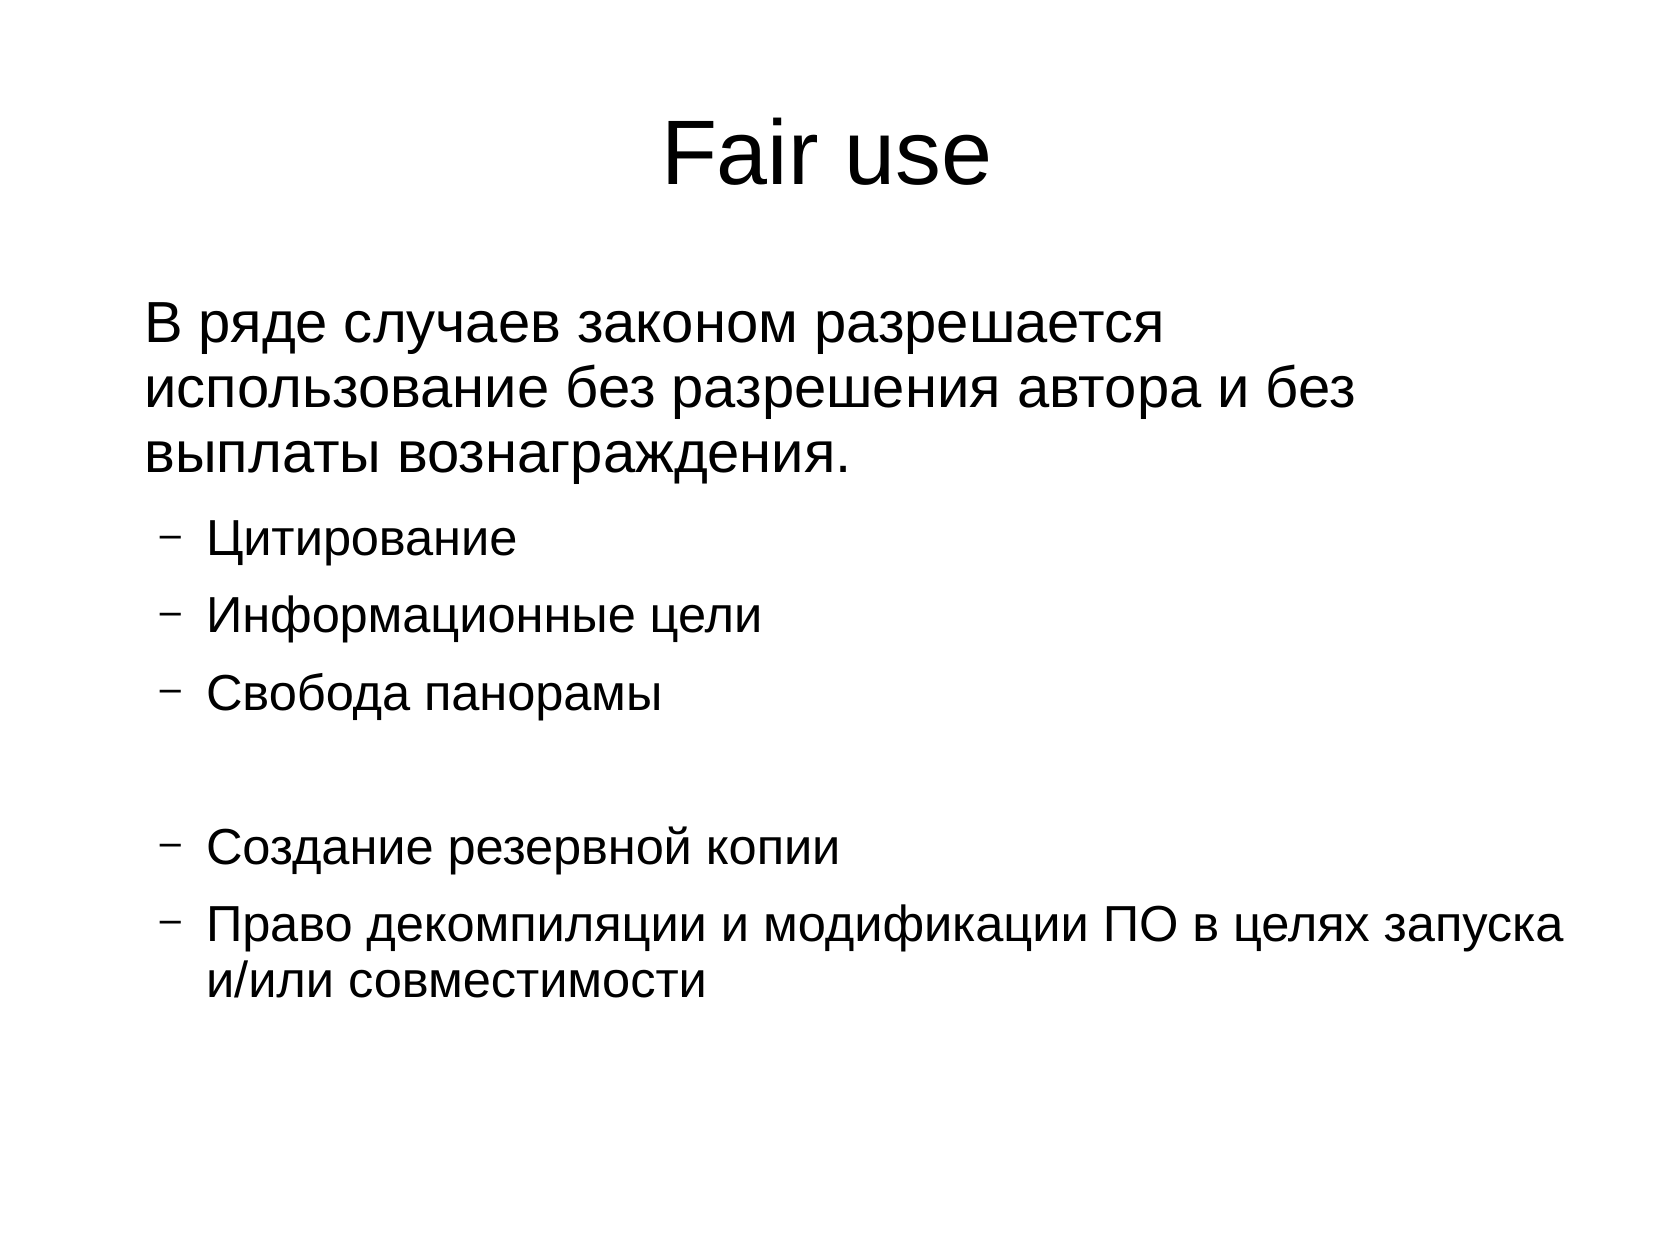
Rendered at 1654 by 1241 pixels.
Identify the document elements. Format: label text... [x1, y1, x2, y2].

list В ряде случаев законом разрешается использование без разрешения автора и без выплаты вознаграждения. Цитирование Информационные цели Свобода панорамы Создание резервной копии Право декомпиляции и модификации ПО в целях запуска и/или совместимости [82, 290, 1571, 1010]
title Fair use [82, 49, 1571, 257]
